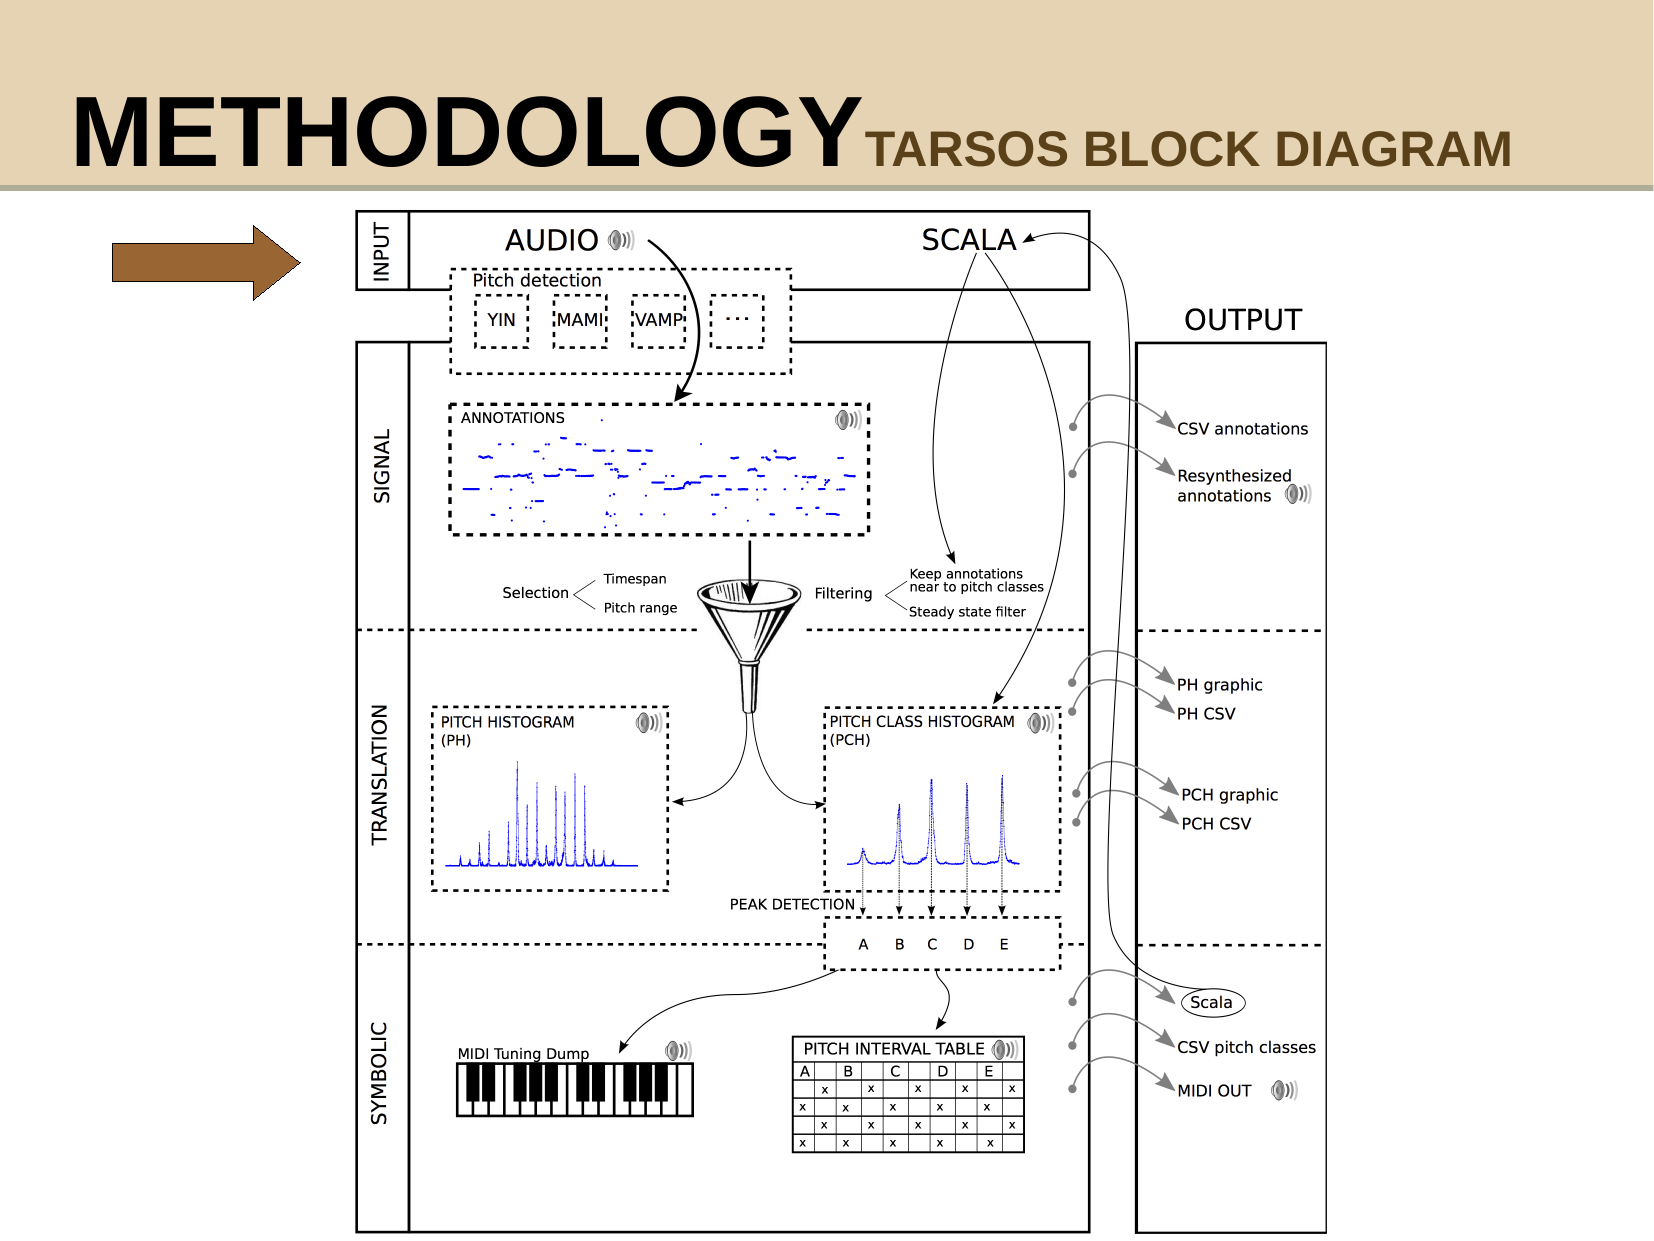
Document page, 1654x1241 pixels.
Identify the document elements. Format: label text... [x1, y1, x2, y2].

text_box [112, 225, 301, 301]
picture [350, 203, 1346, 1241]
title METHODOLOGYTARSOS BLOCK DIAGRAM [0, 0, 1654, 188]
